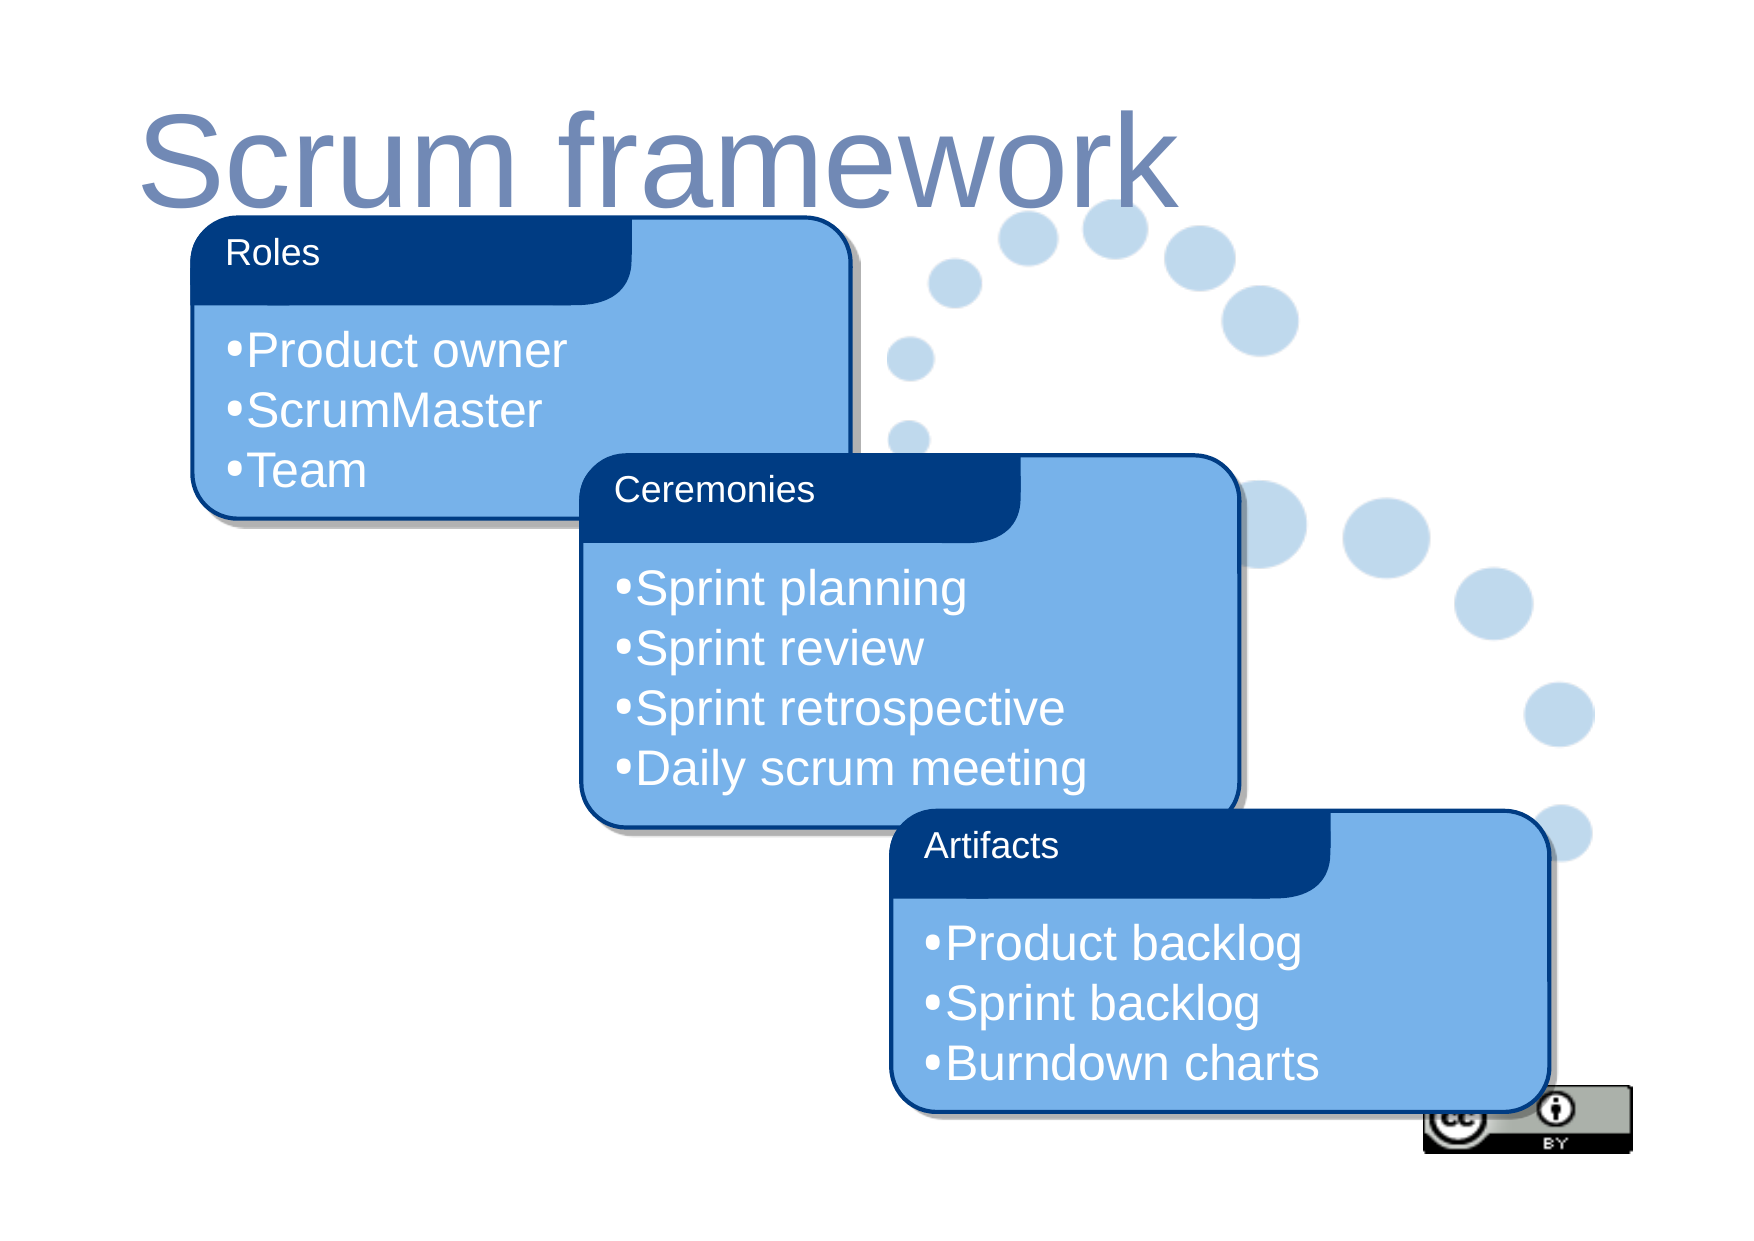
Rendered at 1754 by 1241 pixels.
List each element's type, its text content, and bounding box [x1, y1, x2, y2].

text_box [190, 217, 1550, 1112]
text_box Roles [216, 219, 555, 302]
text_box Sprint planning Sprint review Sprint retrospective Daily scrum meeting [603, 546, 1191, 802]
picture [1423, 1085, 1633, 1154]
text_box Scrum framework [129, 75, 1639, 233]
text_box Product owner ScrumMaster Team [214, 309, 663, 504]
text_box Artifacts [915, 812, 1254, 895]
picture [887, 233, 1595, 1043]
text_box Ceremonies [605, 457, 983, 540]
picture [887, 828, 897, 1043]
text_box Product backlog Sprint backlog Burndown charts [913, 902, 1515, 1097]
